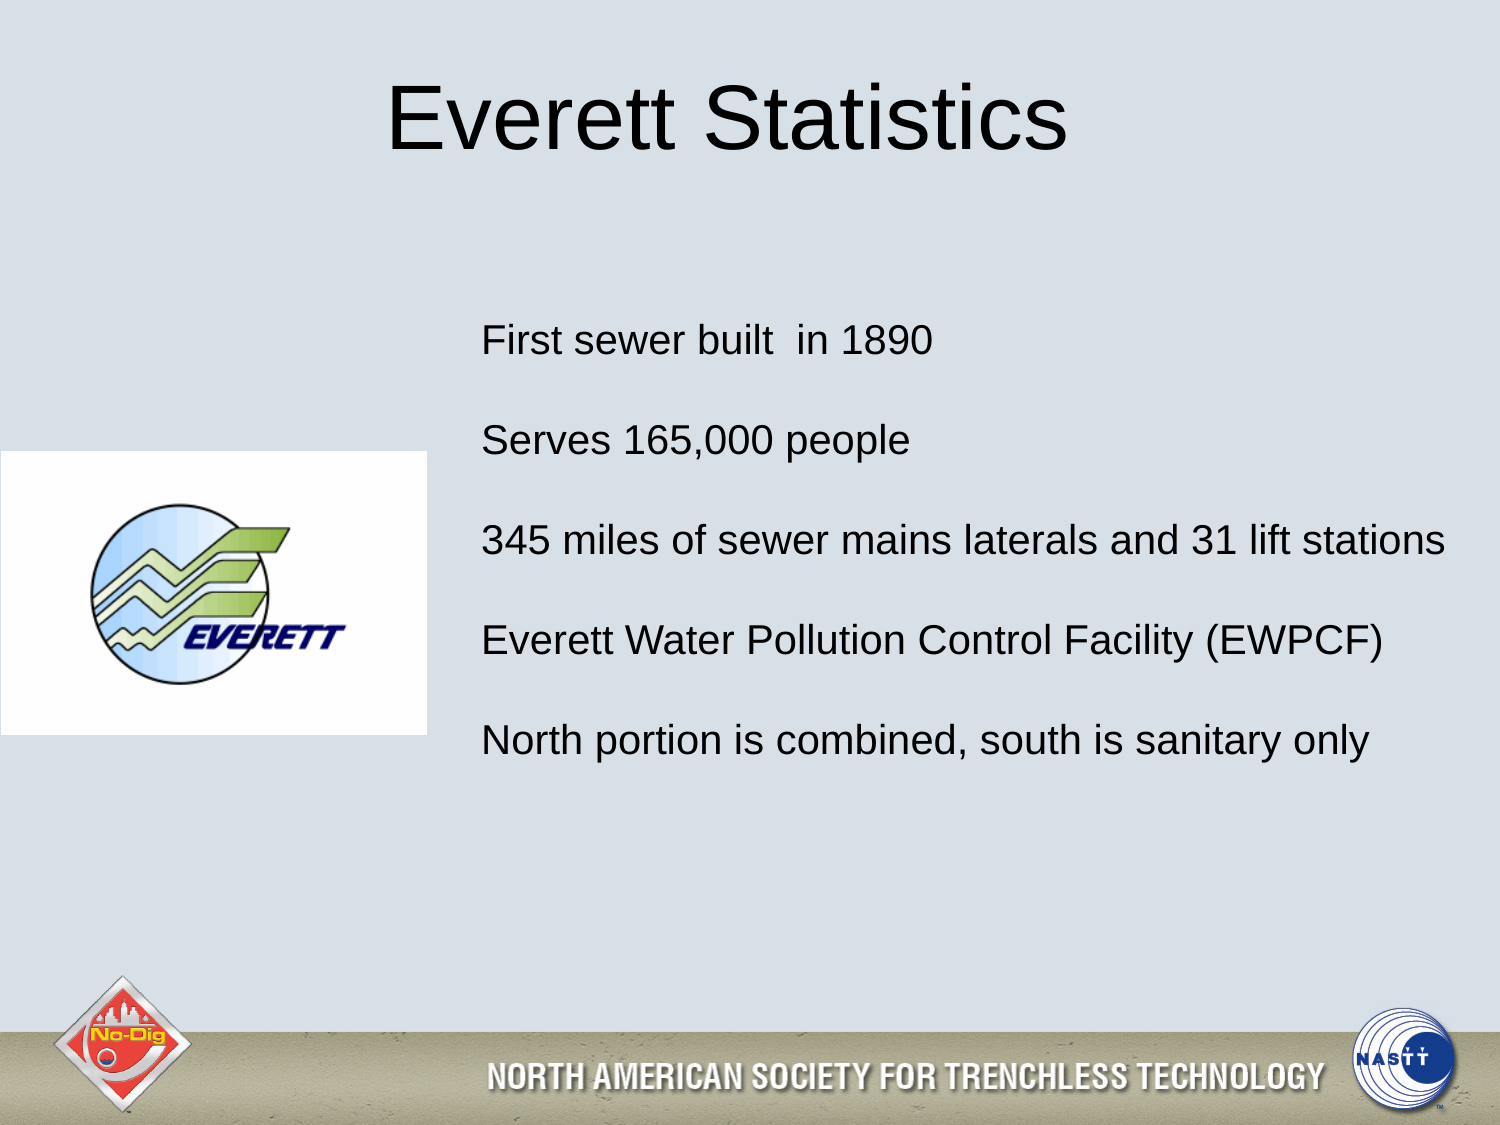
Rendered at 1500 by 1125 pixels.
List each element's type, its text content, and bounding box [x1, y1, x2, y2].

text_box First sewer built in 1890 Serves 165,000 people 345 miles of sewer mains laterals and 31 lift stations Everett Water Pollution Control Facility (EWPCF) North portion is combined, south is sanitary only [466, 255, 1500, 992]
text_box Everett Statistics [53, 19, 1429, 207]
picture [0, 0, 1500, 1125]
